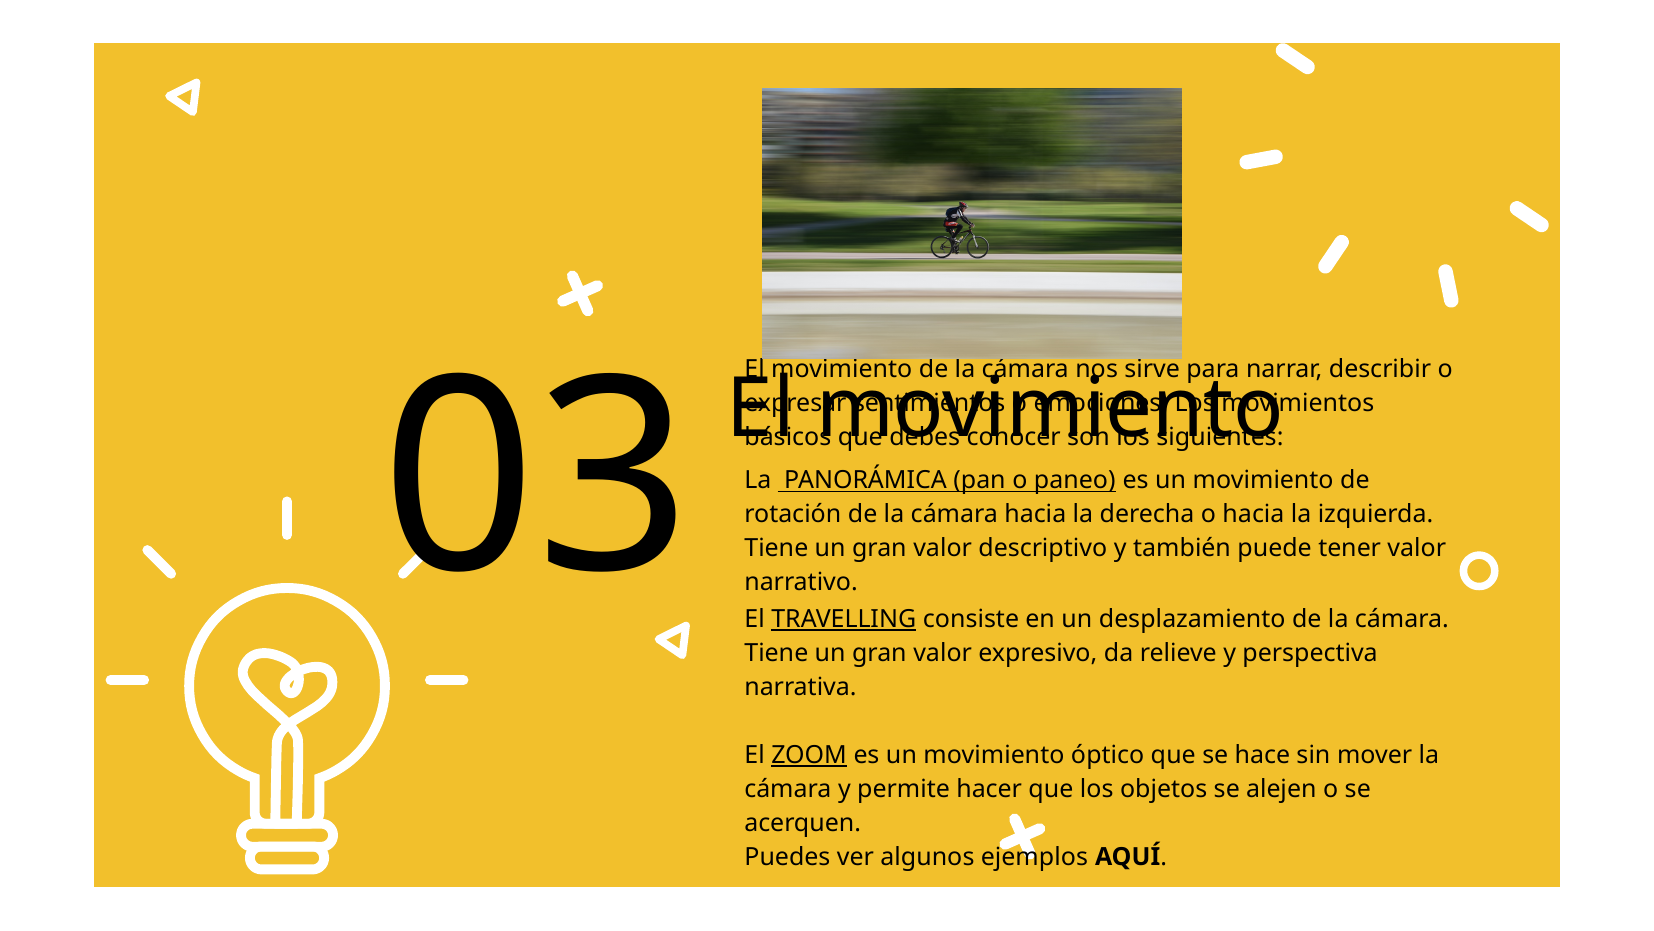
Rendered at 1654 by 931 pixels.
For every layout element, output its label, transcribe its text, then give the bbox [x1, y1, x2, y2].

title El movimiento [727, 354, 1506, 455]
text_box [808, 433, 815, 443]
text_box [1178, 433, 1185, 443]
text_box [699, 413, 1408, 827]
text_box [1126, 433, 1133, 443]
text_box [997, 433, 1004, 444]
text_box [982, 433, 989, 443]
text_box [1098, 433, 1105, 444]
text_box [748, 433, 756, 443]
text_box [922, 433, 930, 443]
text_box [841, 433, 848, 443]
text_box El movimiento de la cámara nos sirve para narrar, describir o expresar sentimientos o emociones. Los movimientos básicos que debes conocer son los siguientes: La PANORÁMICA (pan o paneo) es un movimiento de rotación de la cámara hacia la derecha o hacia la izquierda. Tiene un gran valor descriptivo y también puede tener valor narrativo. El TRAVELLING consiste en un desplazamiento de la cámara. Tiene un gran valor expresivo, da relieve y perspectiva narrativa. El ZOOM es un movimiento óptico que se hace sin mover la cámara y permite hacer que los objetos se alejen o se acerquen. Puedes ver algunos ejemplos AQUÍ. [729, 444, 1477, 893]
text_box [893, 433, 900, 443]
title 03 [381, 280, 727, 650]
text_box [1230, 433, 1237, 444]
text_box [1013, 433, 1020, 443]
text_box [1083, 433, 1090, 443]
picture [762, 88, 1182, 360]
